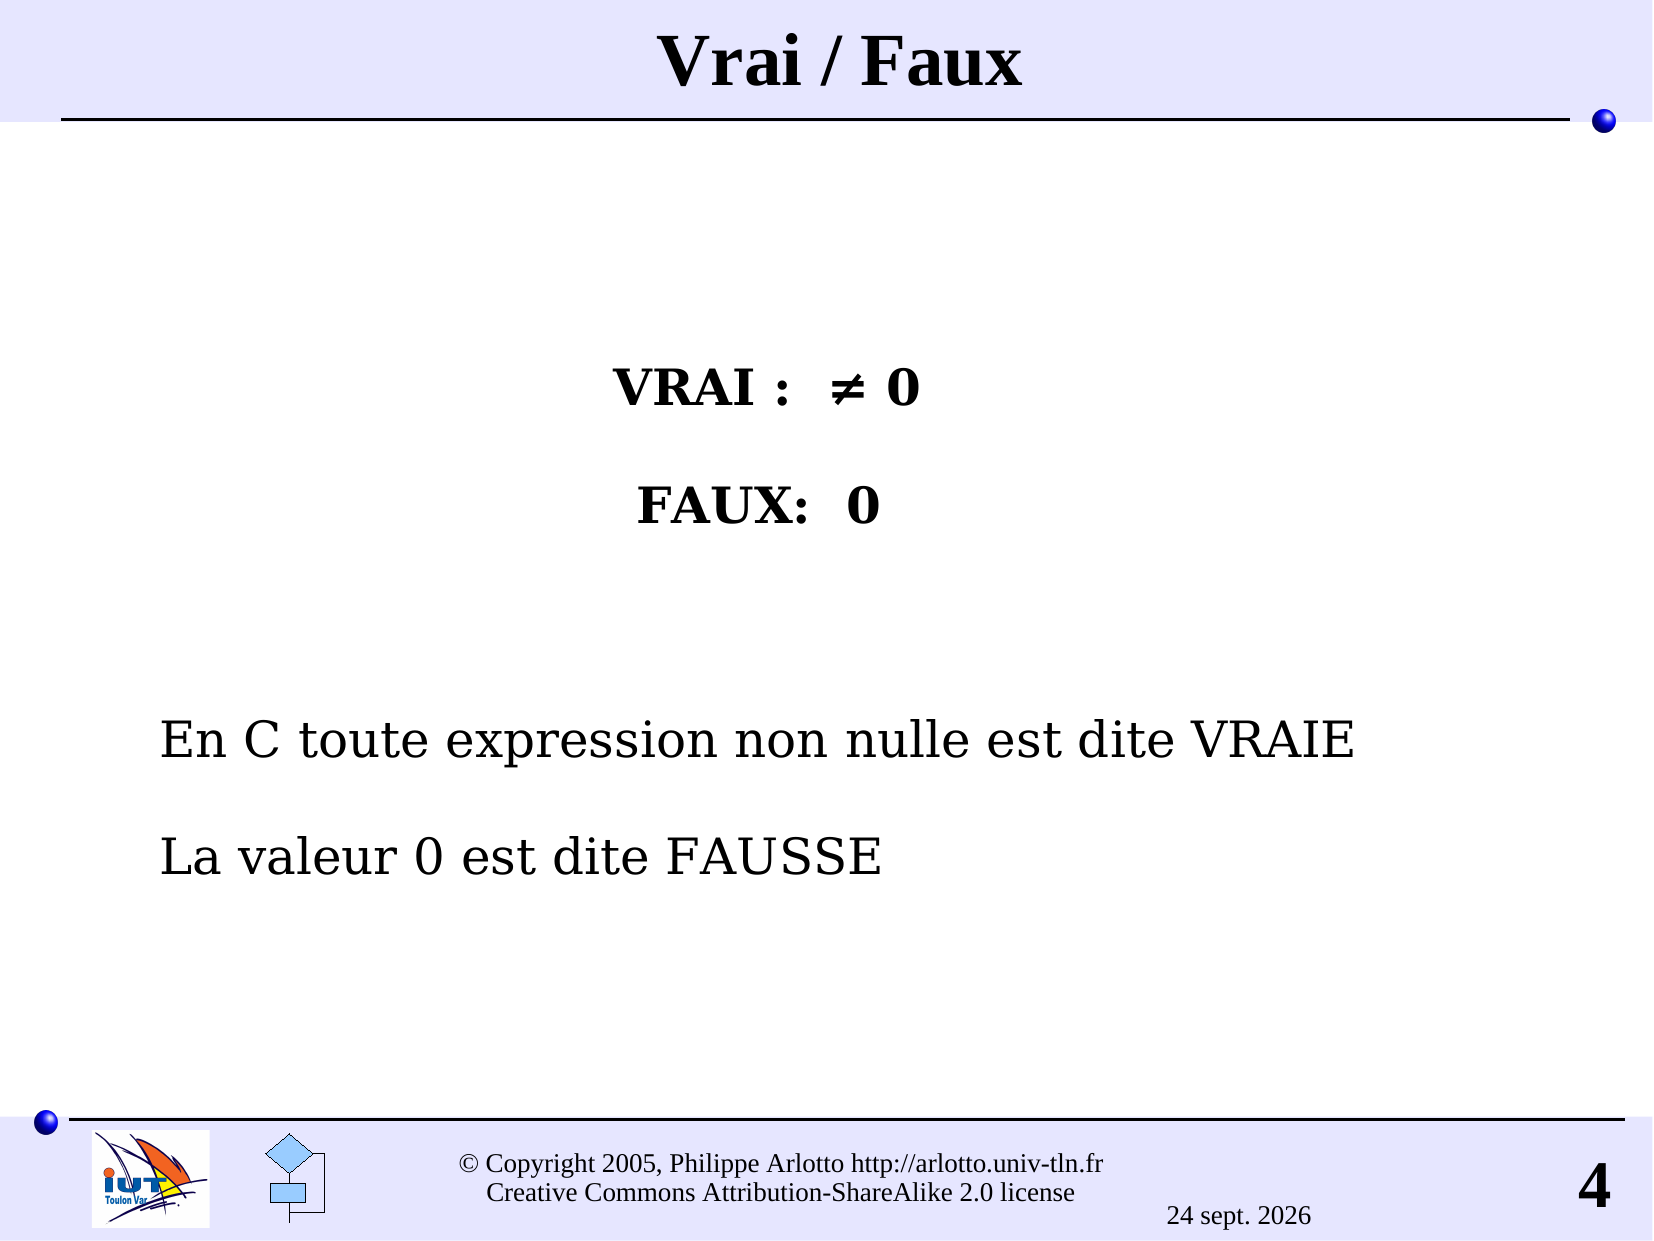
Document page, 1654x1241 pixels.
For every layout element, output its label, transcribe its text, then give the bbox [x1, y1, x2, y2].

text_box VRAI : ≠ 0 FAUX: 0 En C toute expression non nulle est dite VRAIE La valeur 0 est dite FAUSSE [159, 242, 1359, 1003]
title Vrai / Faux [95, 11, 1585, 110]
